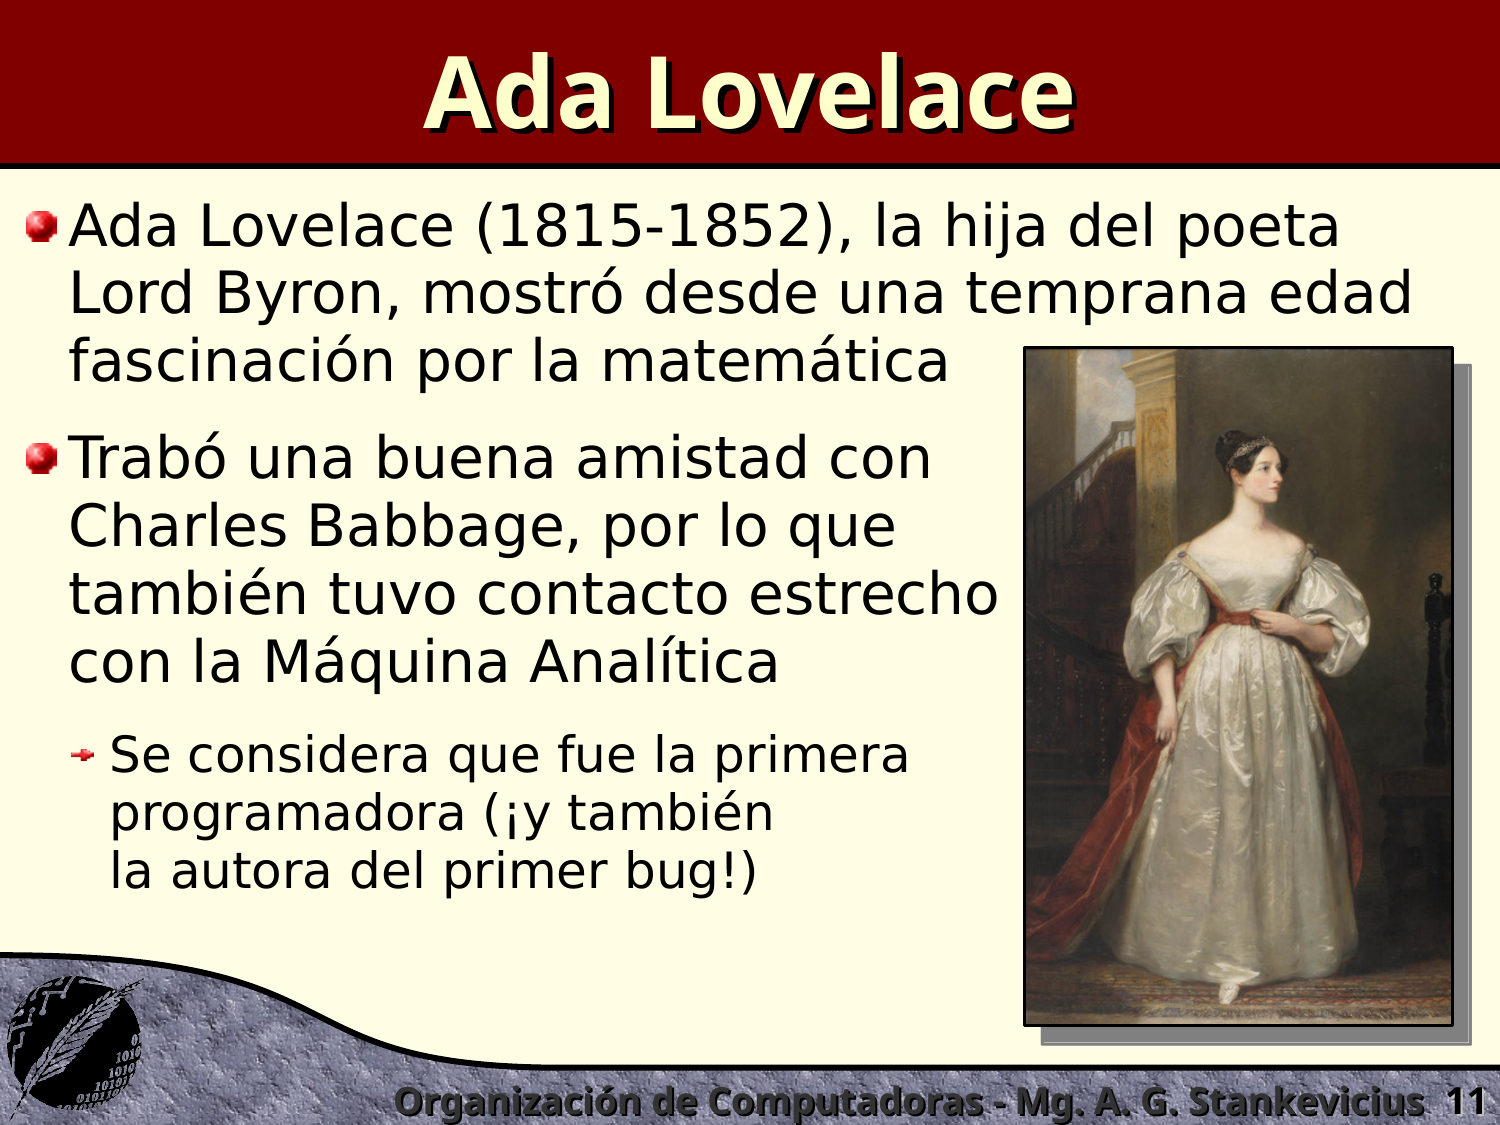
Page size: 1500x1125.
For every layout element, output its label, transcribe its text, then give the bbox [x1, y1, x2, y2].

picture [448, 1100, 455, 1110]
list Ada Lovelace (1815-1852), la hija del poeta Lord Byron, mostró desde una temprana edad fascinación por la matemática Trabó una buena amistad con Charles Babbage, por lo que también tuvo contacto estrecho con la Máquina Analítica Se considera que fue la primera programadora (¡y también la autora del primer bug!) [11, 192, 1486, 901]
picture [802, 1100, 806, 1110]
title Ada Lovelace [15, 5, 1485, 160]
picture [1058, 1100, 1065, 1110]
picture [0, 959, 1500, 1125]
picture [1025, 349, 1451, 1025]
